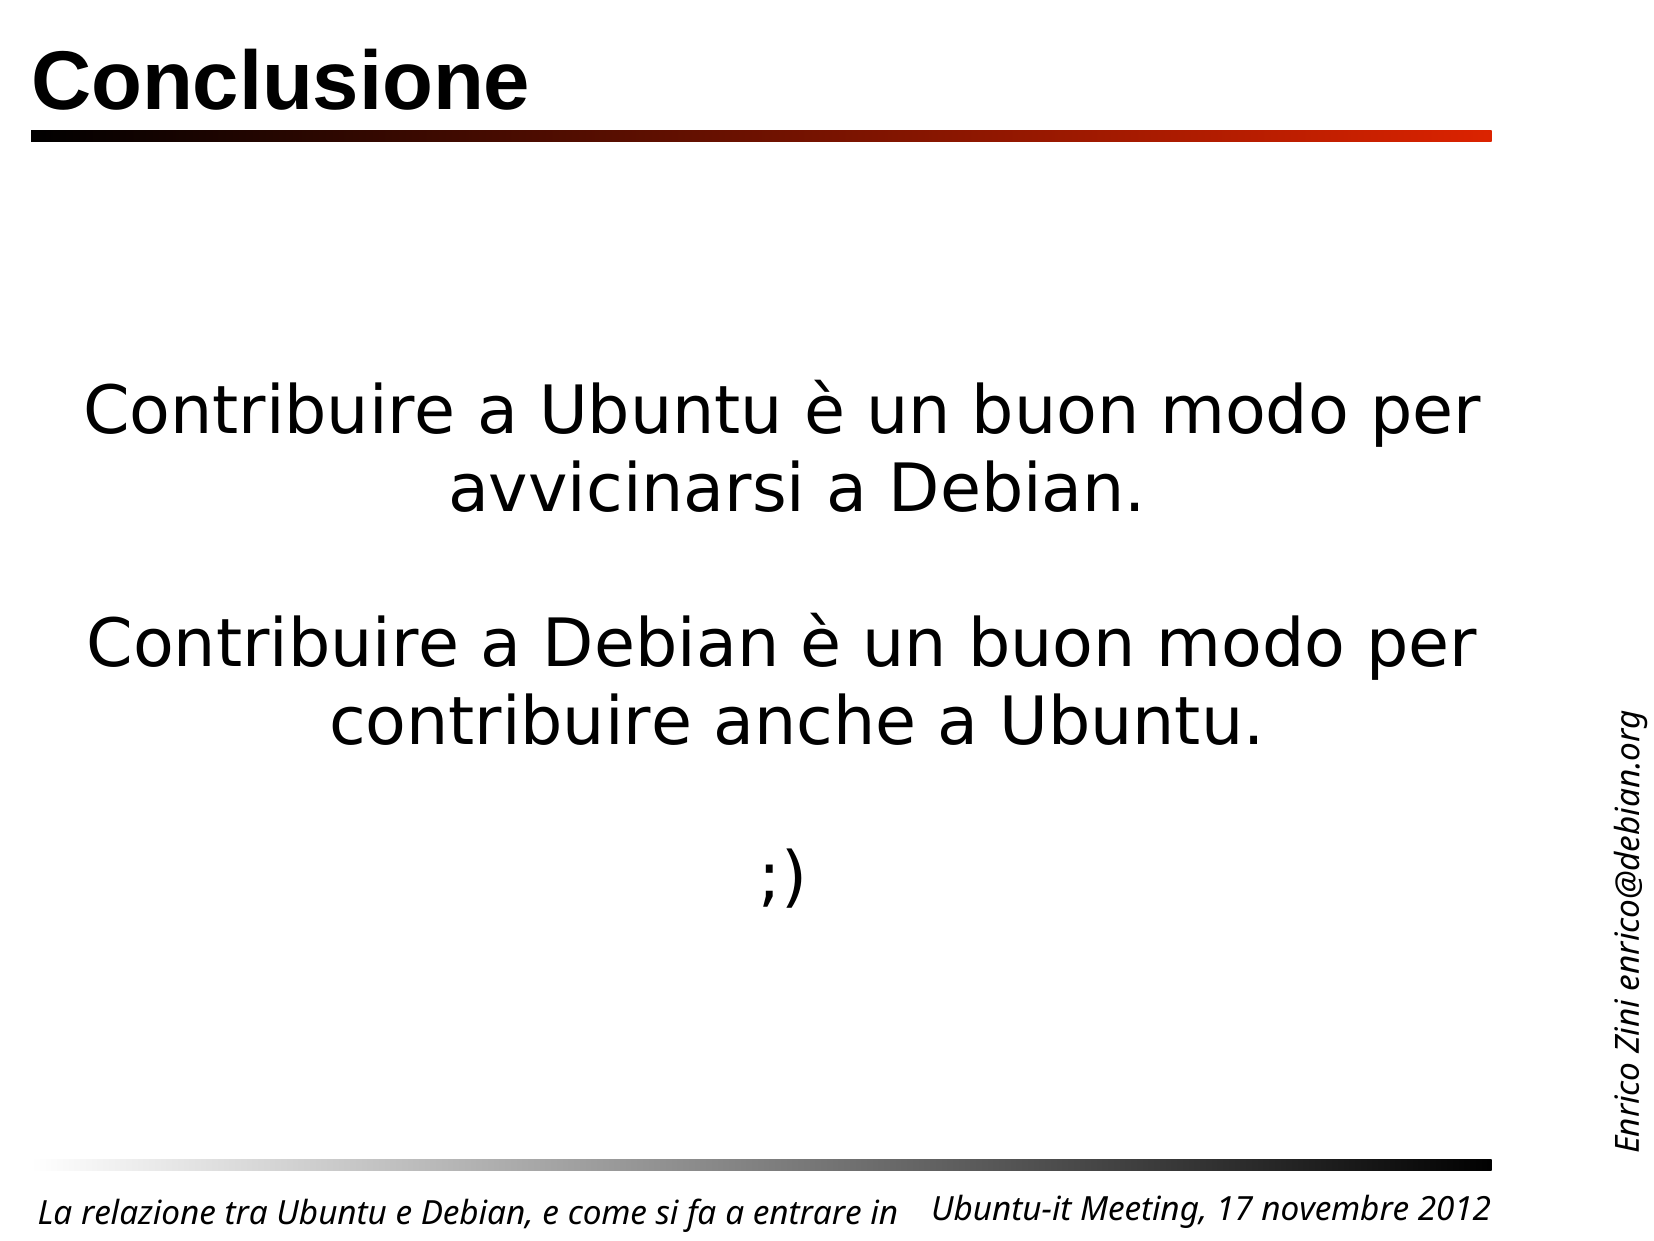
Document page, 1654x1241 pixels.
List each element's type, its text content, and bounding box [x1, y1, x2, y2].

text_box Contribuire a Ubuntu è un buon modo per avvicinarsi a Debian. Contribuire a Debian è un buon modo per contribuire anche a Ubuntu. ;) [30, 215, 1507, 1089]
text_box Conclusione [31, 34, 1438, 168]
